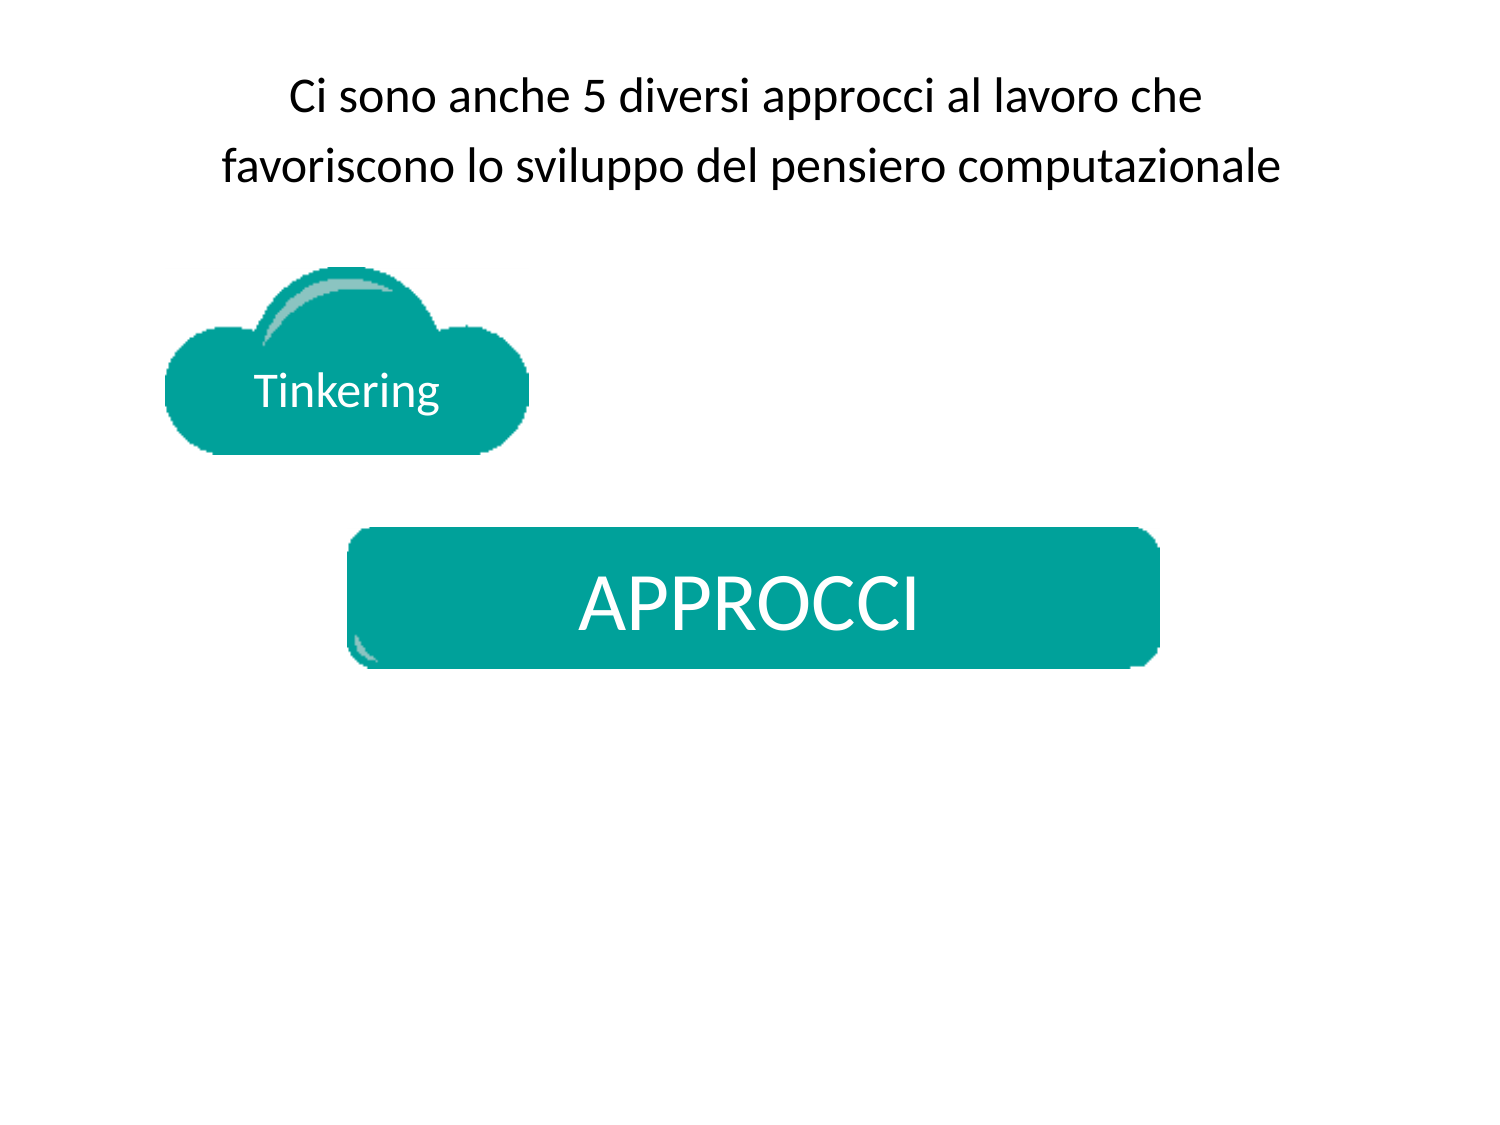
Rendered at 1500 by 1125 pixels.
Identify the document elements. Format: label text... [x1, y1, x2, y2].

list Ci sono anche 5 diversi approcci al lavoro che favoriscono lo sviluppo del pensiero computazionale [76, 54, 1427, 166]
text_box Tinkering [238, 349, 456, 425]
text_box APPROCCI [563, 539, 937, 655]
picture [347, 527, 1160, 669]
picture [165, 267, 529, 455]
